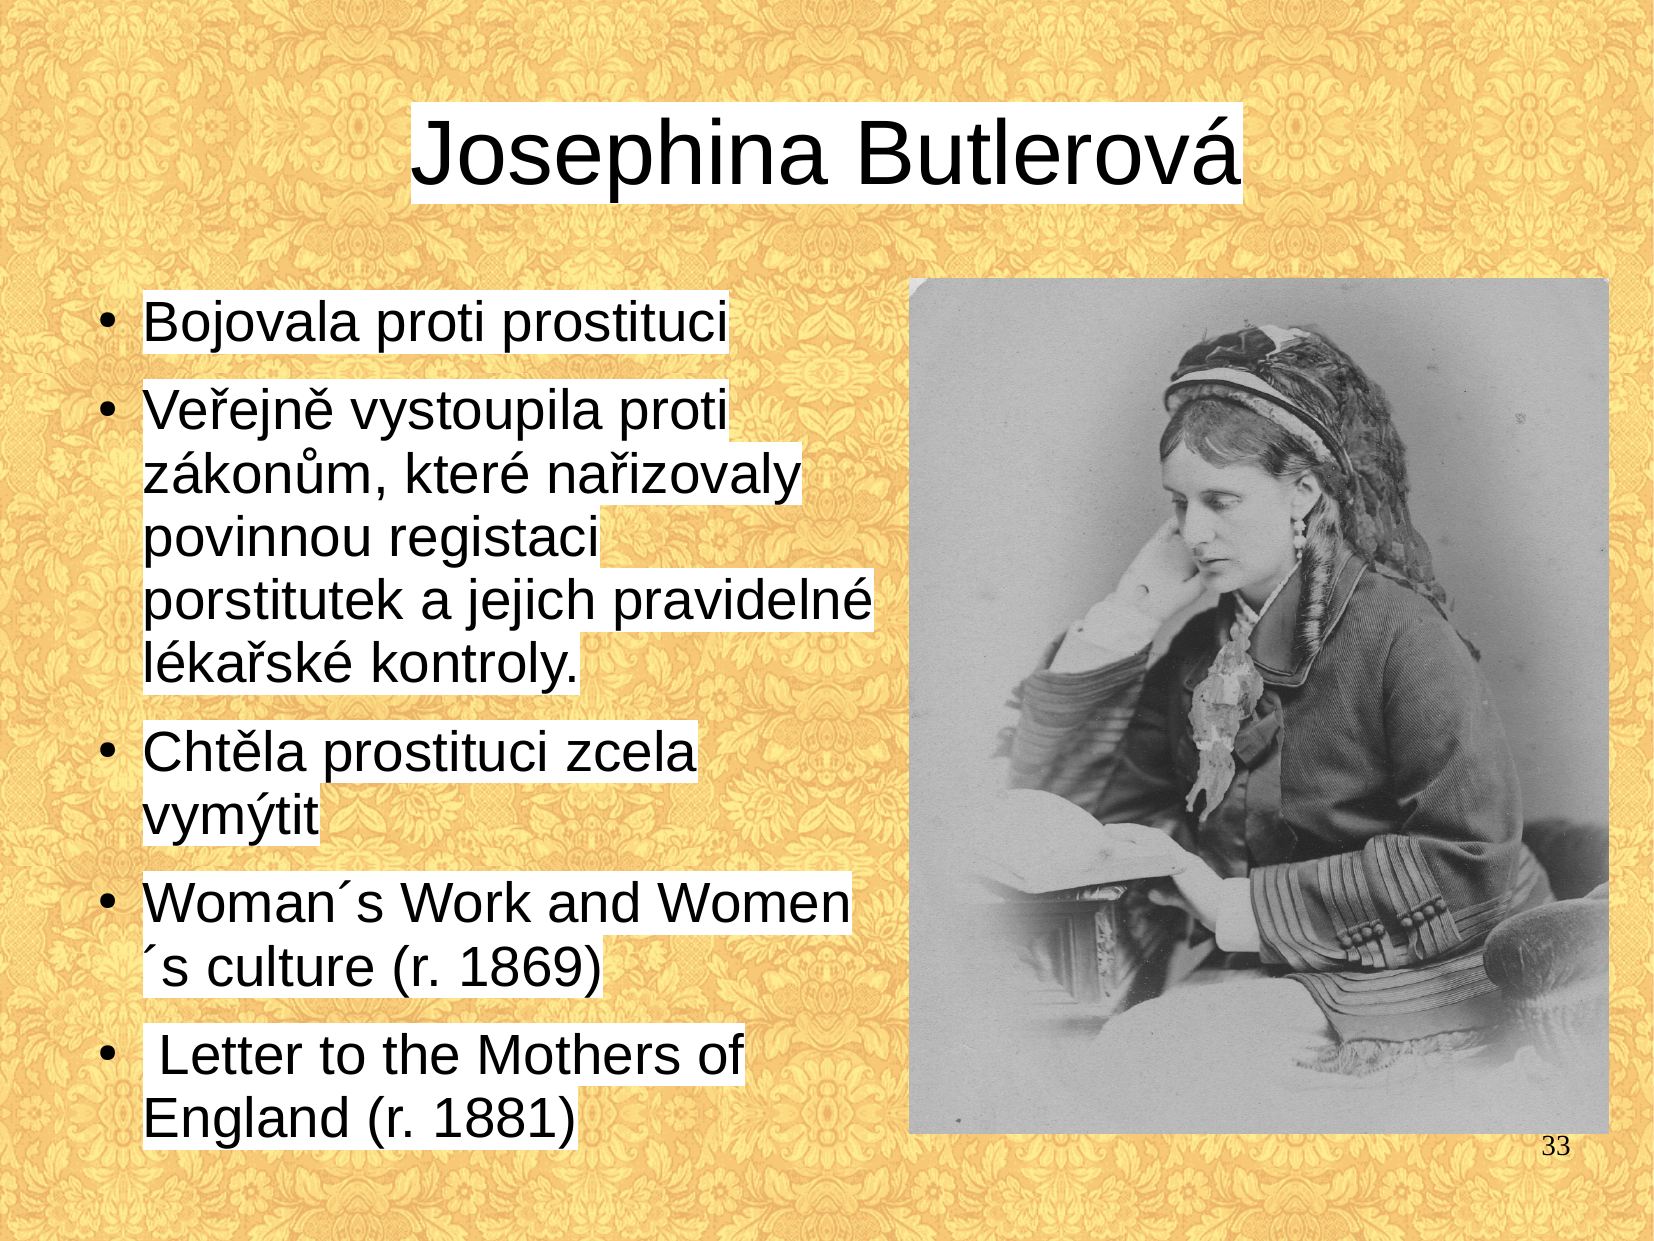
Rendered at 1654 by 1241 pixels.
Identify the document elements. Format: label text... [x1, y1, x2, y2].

picture [0, 0, 1654, 1241]
title Josephina Butlerová [82, 49, 1571, 257]
list Bojovala proti prostituci Veřejně vystoupila proti zákonům, které nařizovaly povinnou registaci porstitutek a jejich pravidelné lékařské kontroly. Chtěla prostituci zcela vymýtit Woman´s Work and Women´s culture (r. 1869) Letter to the Mothers of England (r. 1881) [82, 290, 875, 1193]
